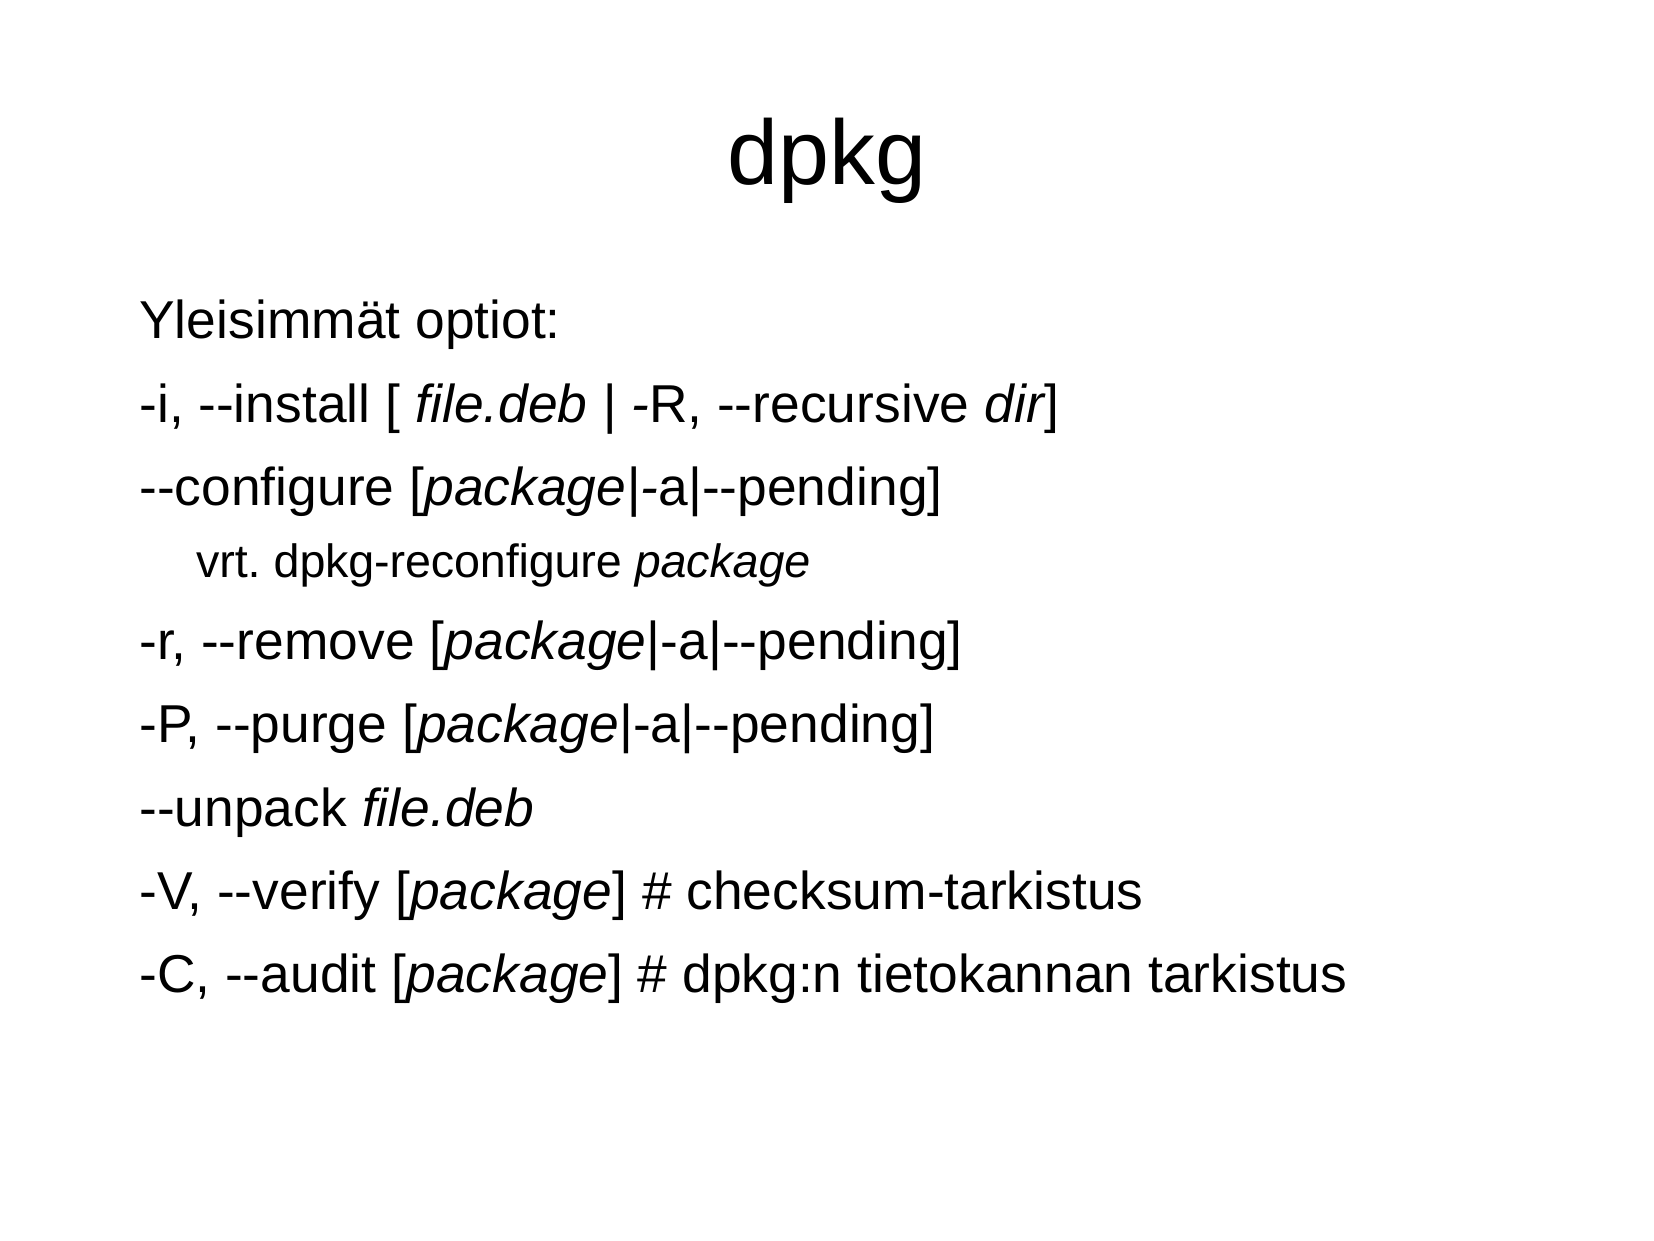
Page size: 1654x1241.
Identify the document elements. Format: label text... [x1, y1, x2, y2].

title dpkg [82, 49, 1571, 257]
list Yleisimmät optiot: -i, --install [ file.deb | -R, --recursive dir] --configure [package|-a|--pending] vrt. dpkg-reconfigure package -r, --remove [package|-a|--pending] -P, --purge [package|-a|--pending] --unpack file.deb -V, --verify [package] # checksum-tarkistus -C, --audit [package] # dpkg:n tietokannan tarkistus [82, 290, 1571, 1010]
